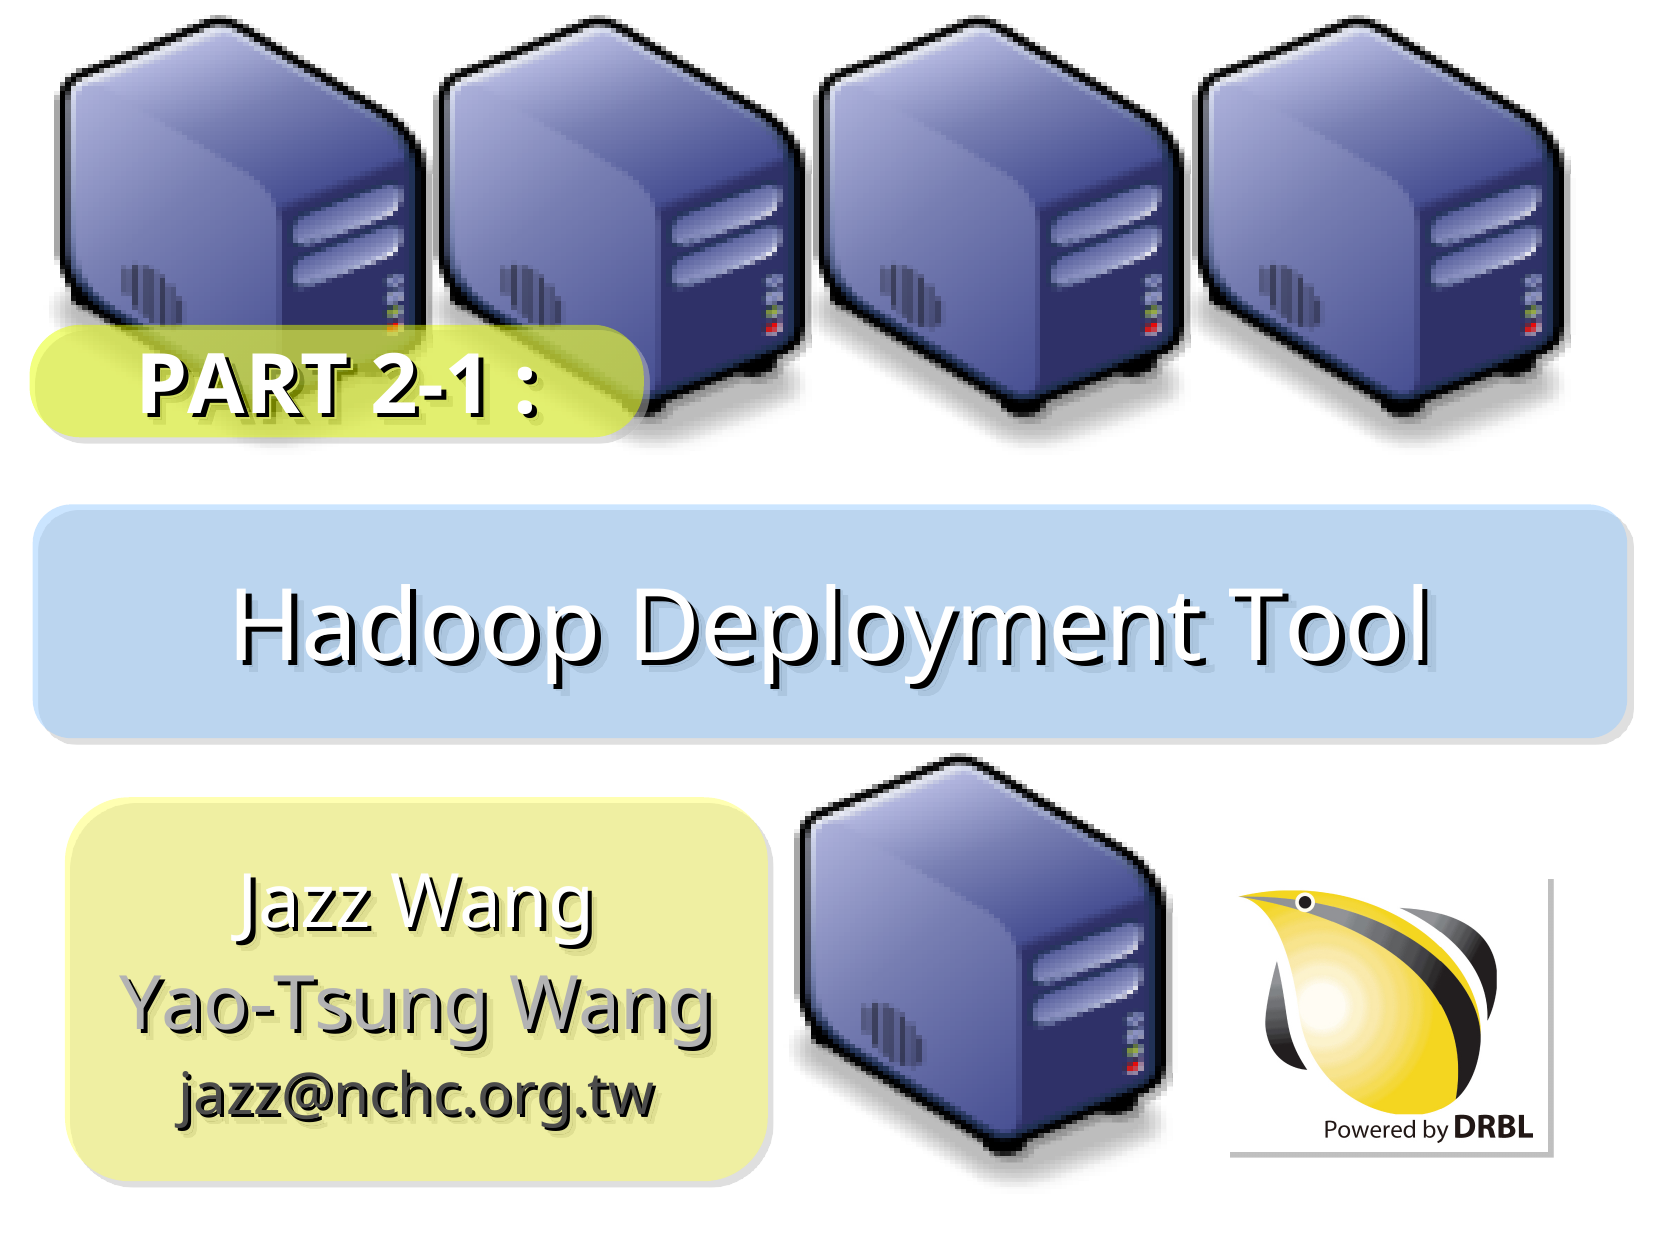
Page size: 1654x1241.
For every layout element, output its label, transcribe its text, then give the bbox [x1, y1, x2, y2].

picture [27, 2, 1609, 502]
text_box PART 2-1 : [29, 324, 644, 438]
text_box Jazz Wang Yao-Tsung Wang jazz@nchc.org.tw [64, 797, 768, 1182]
picture [1224, 874, 1548, 1152]
picture [767, 740, 1211, 1241]
text_box Hadoop Deployment Tool [32, 504, 1628, 739]
